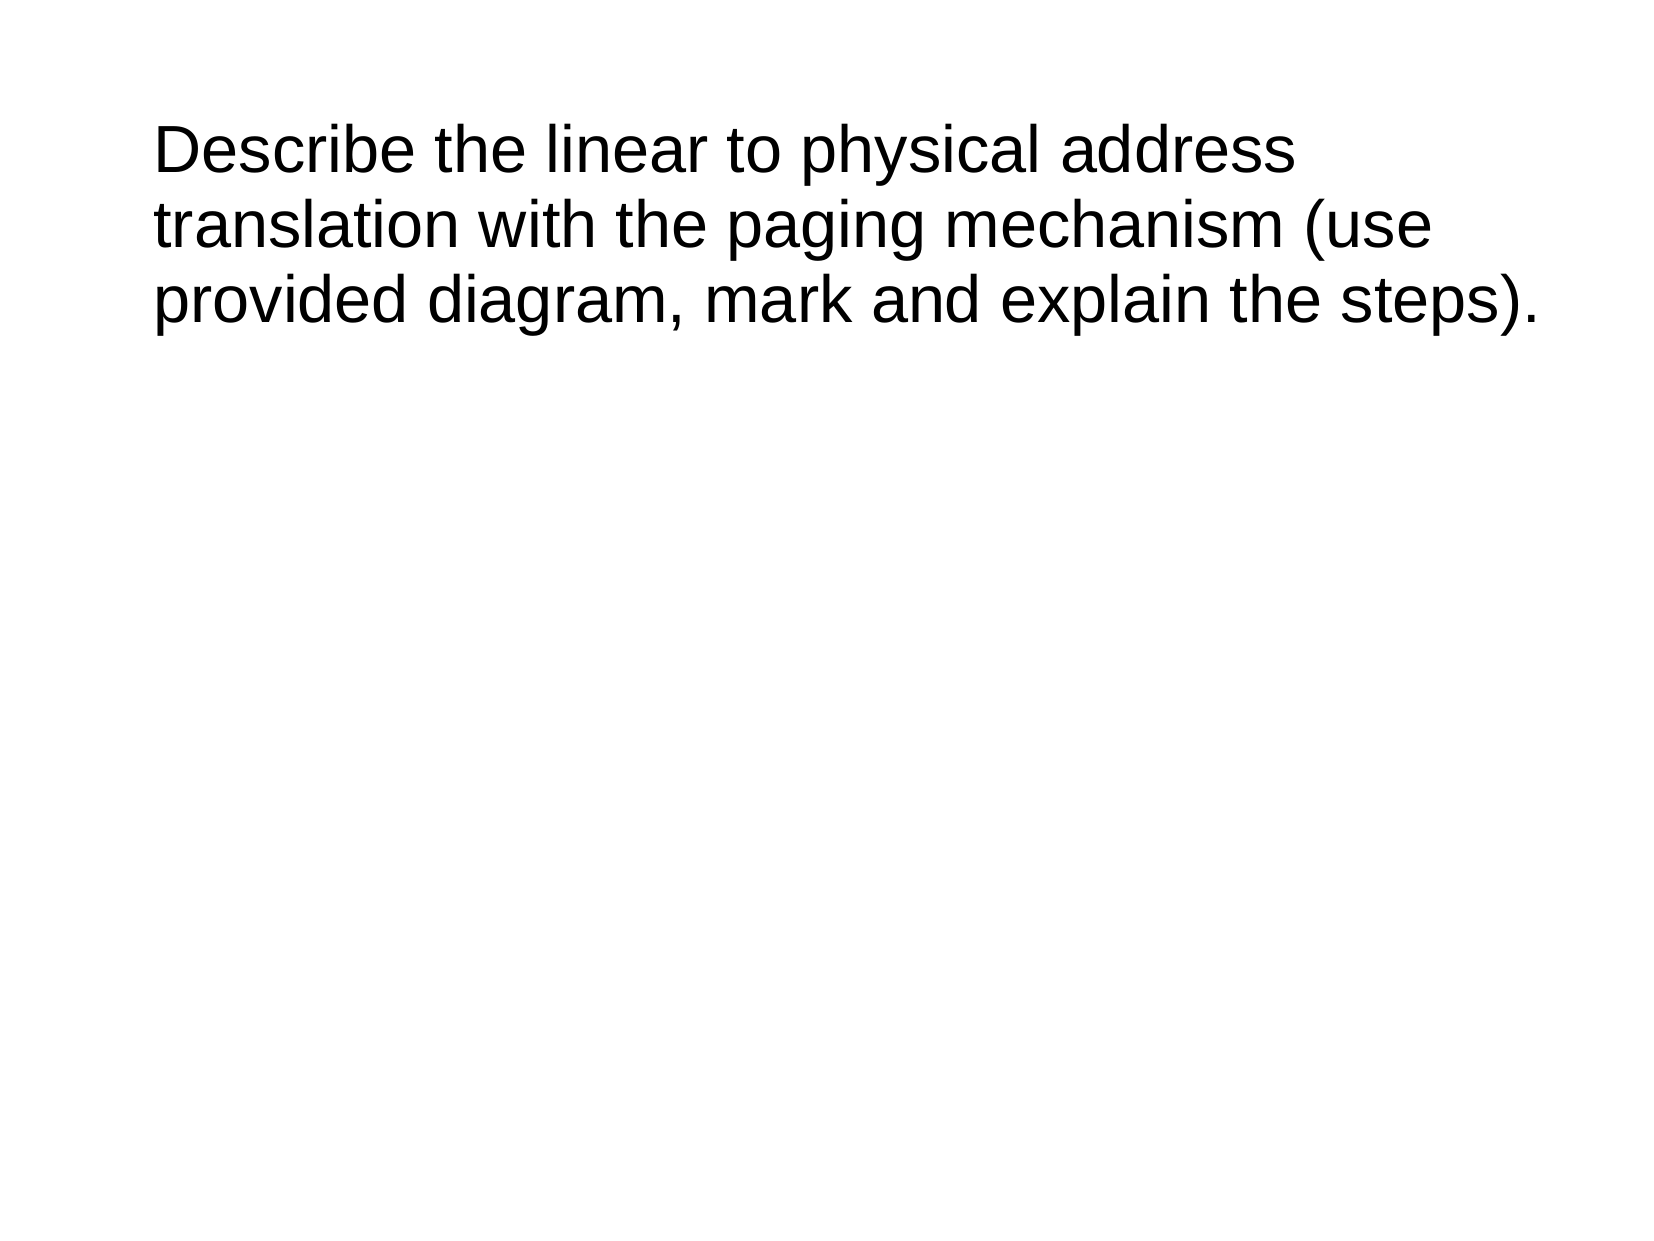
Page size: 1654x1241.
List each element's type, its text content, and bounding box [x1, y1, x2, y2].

list Describe the linear to physical address translation with the paging mechanism (use provided diagram, mark and explain the steps). [82, 112, 1571, 1010]
